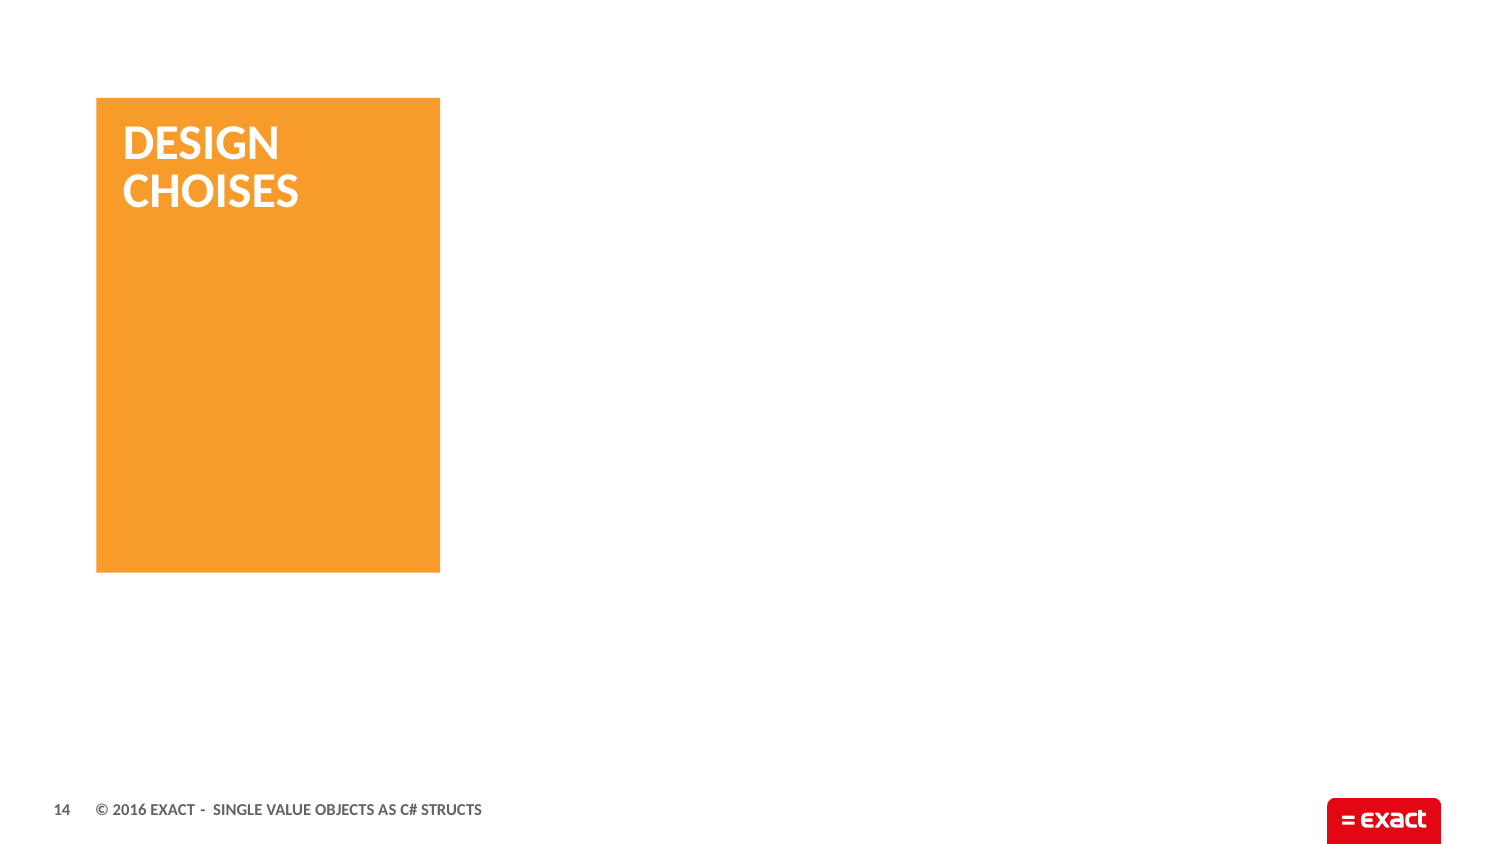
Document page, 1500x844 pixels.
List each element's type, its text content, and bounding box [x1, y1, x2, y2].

text_box [38, 786, 96, 832]
text_box - Single Value Objects as C# structs [185, 786, 826, 832]
title Design Choises [96, 97, 441, 573]
